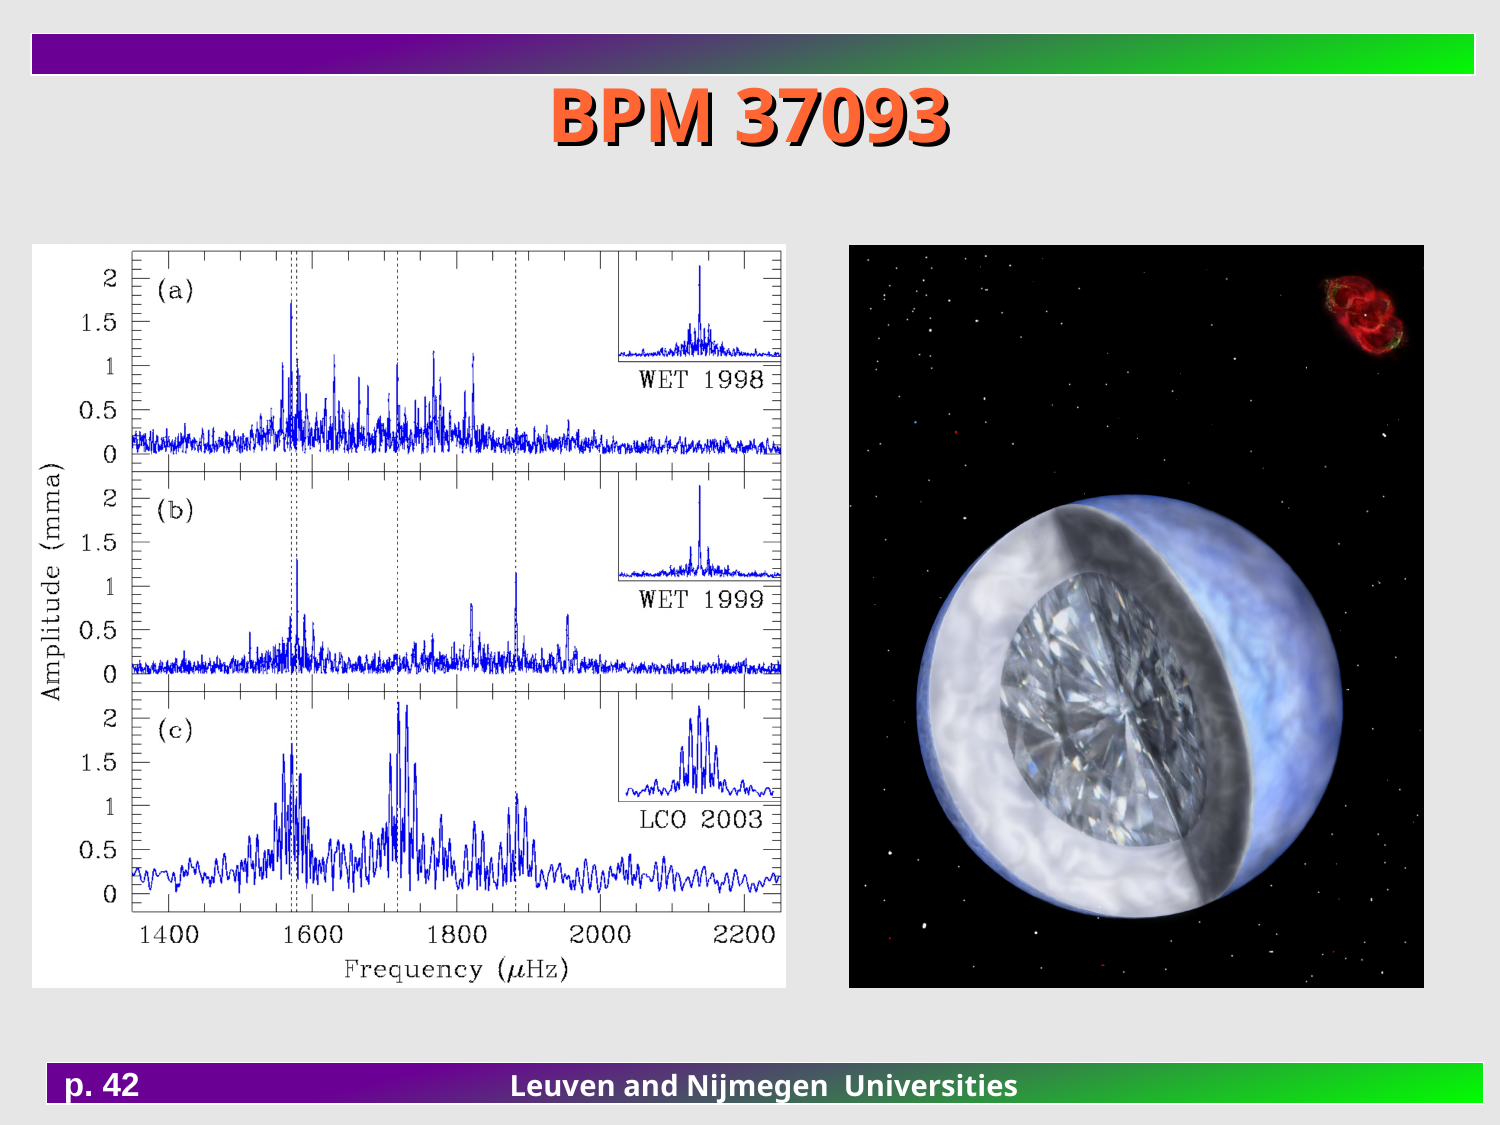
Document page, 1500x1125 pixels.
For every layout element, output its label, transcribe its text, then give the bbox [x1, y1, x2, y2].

picture [849, 245, 1424, 988]
title BPM 37093 [73, 19, 1424, 207]
picture [32, 244, 786, 988]
